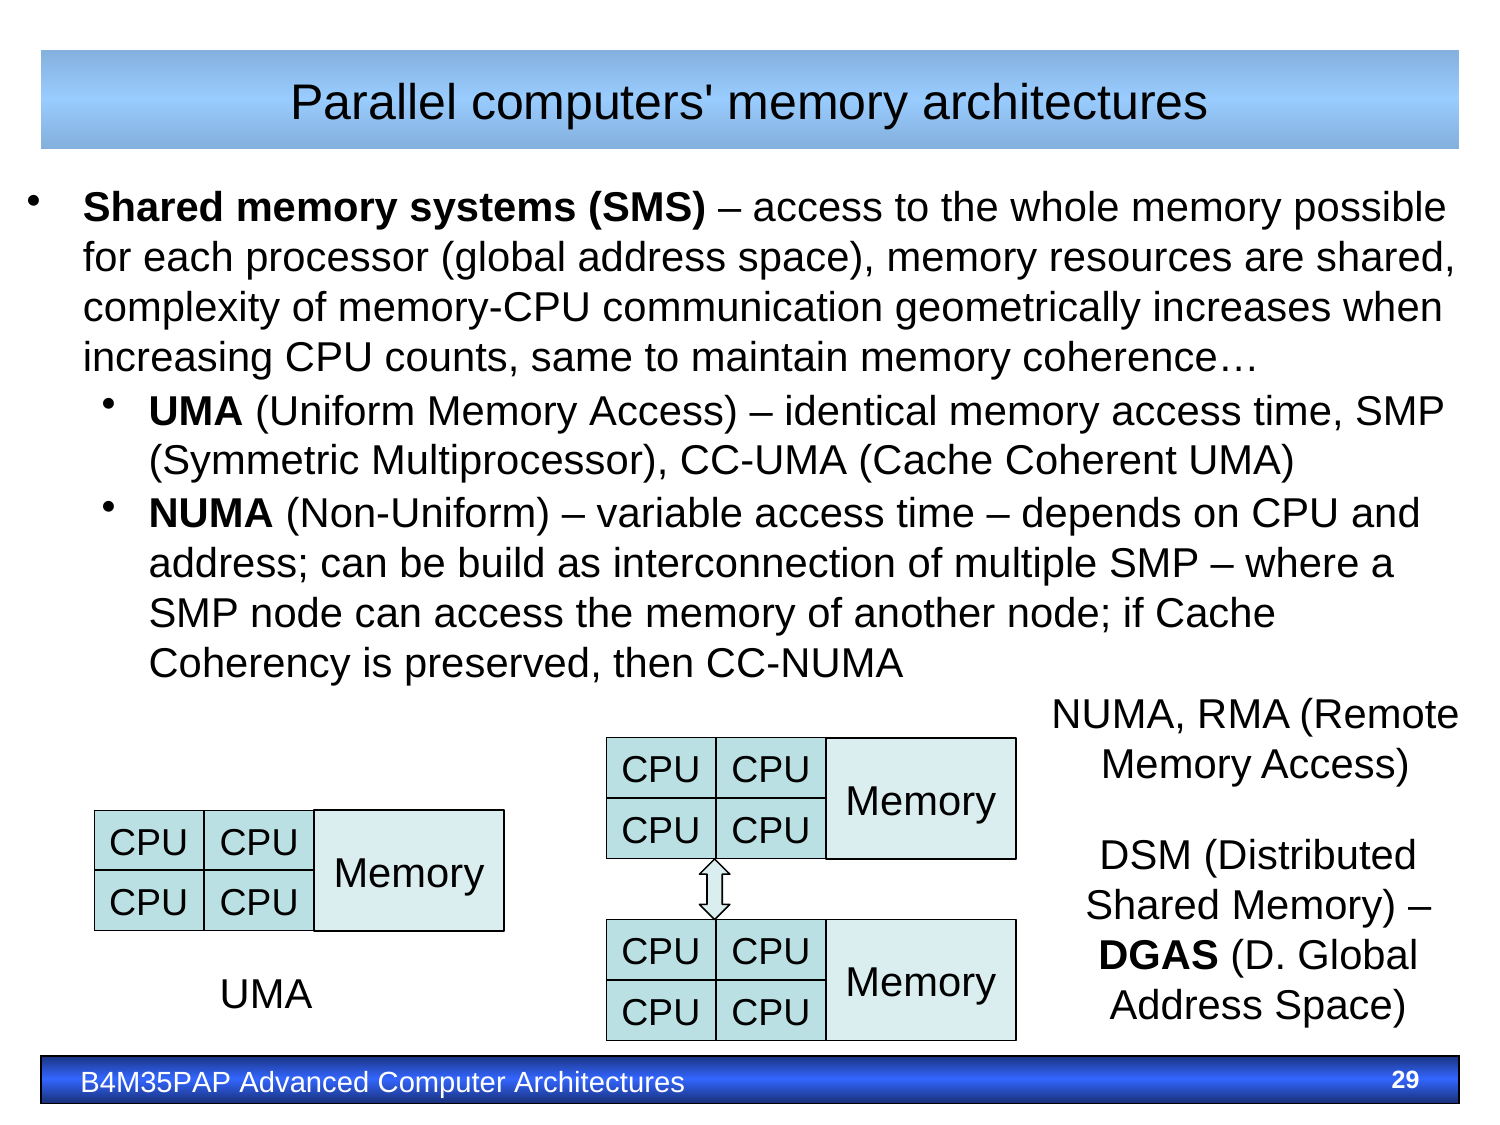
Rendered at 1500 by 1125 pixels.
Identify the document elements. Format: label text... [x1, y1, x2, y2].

text_box UMA [204, 959, 328, 1024]
text_box CPU [204, 870, 314, 931]
text_box CPU [606, 919, 716, 980]
title Parallel computers' memory architectures [41, 50, 1459, 149]
text_box CPU [606, 798, 716, 859]
text_box CPU [716, 737, 826, 798]
text_box CPU [716, 980, 826, 1041]
text_box CPU [716, 798, 826, 859]
text_box DSM (Distributed Shared Memory) – DGAS (D. Global Address Space) [1057, 820, 1459, 1036]
text_box NUMA, RMA (Remote Memory Access) [1034, 679, 1477, 795]
text_box [699, 859, 730, 920]
text_box CPU [606, 980, 716, 1041]
text_box CPU [716, 919, 826, 980]
text_box CPU [94, 810, 204, 870]
list Shared memory systems (SMS) – access to the whole memory possible for each processor (global address space), memory resources are shared, complexity of memory-CPU communication geometrically increases when increasing CPU counts, same to maintain memory coherence… UMA (Uniform Memory Access) – identical memory access time, SMP (Symmetric Multiprocessor), CC-UMA (Cache Coherent UMA) NUMA (Non-Uniform) – variable access time – depends on CPU and address; can be build as interconnection of multiple SMP – where a SMP node can access the memory of another node; if Cache Coherency is preserved, then CC-NUMA [11, 172, 1489, 705]
text_box CPU [94, 870, 204, 931]
text_box CPU [204, 810, 314, 870]
text_box Memory [314, 810, 504, 932]
text_box CPU [606, 737, 716, 798]
text_box Memory [826, 737, 1016, 859]
text_box Memory [826, 919, 1016, 1041]
